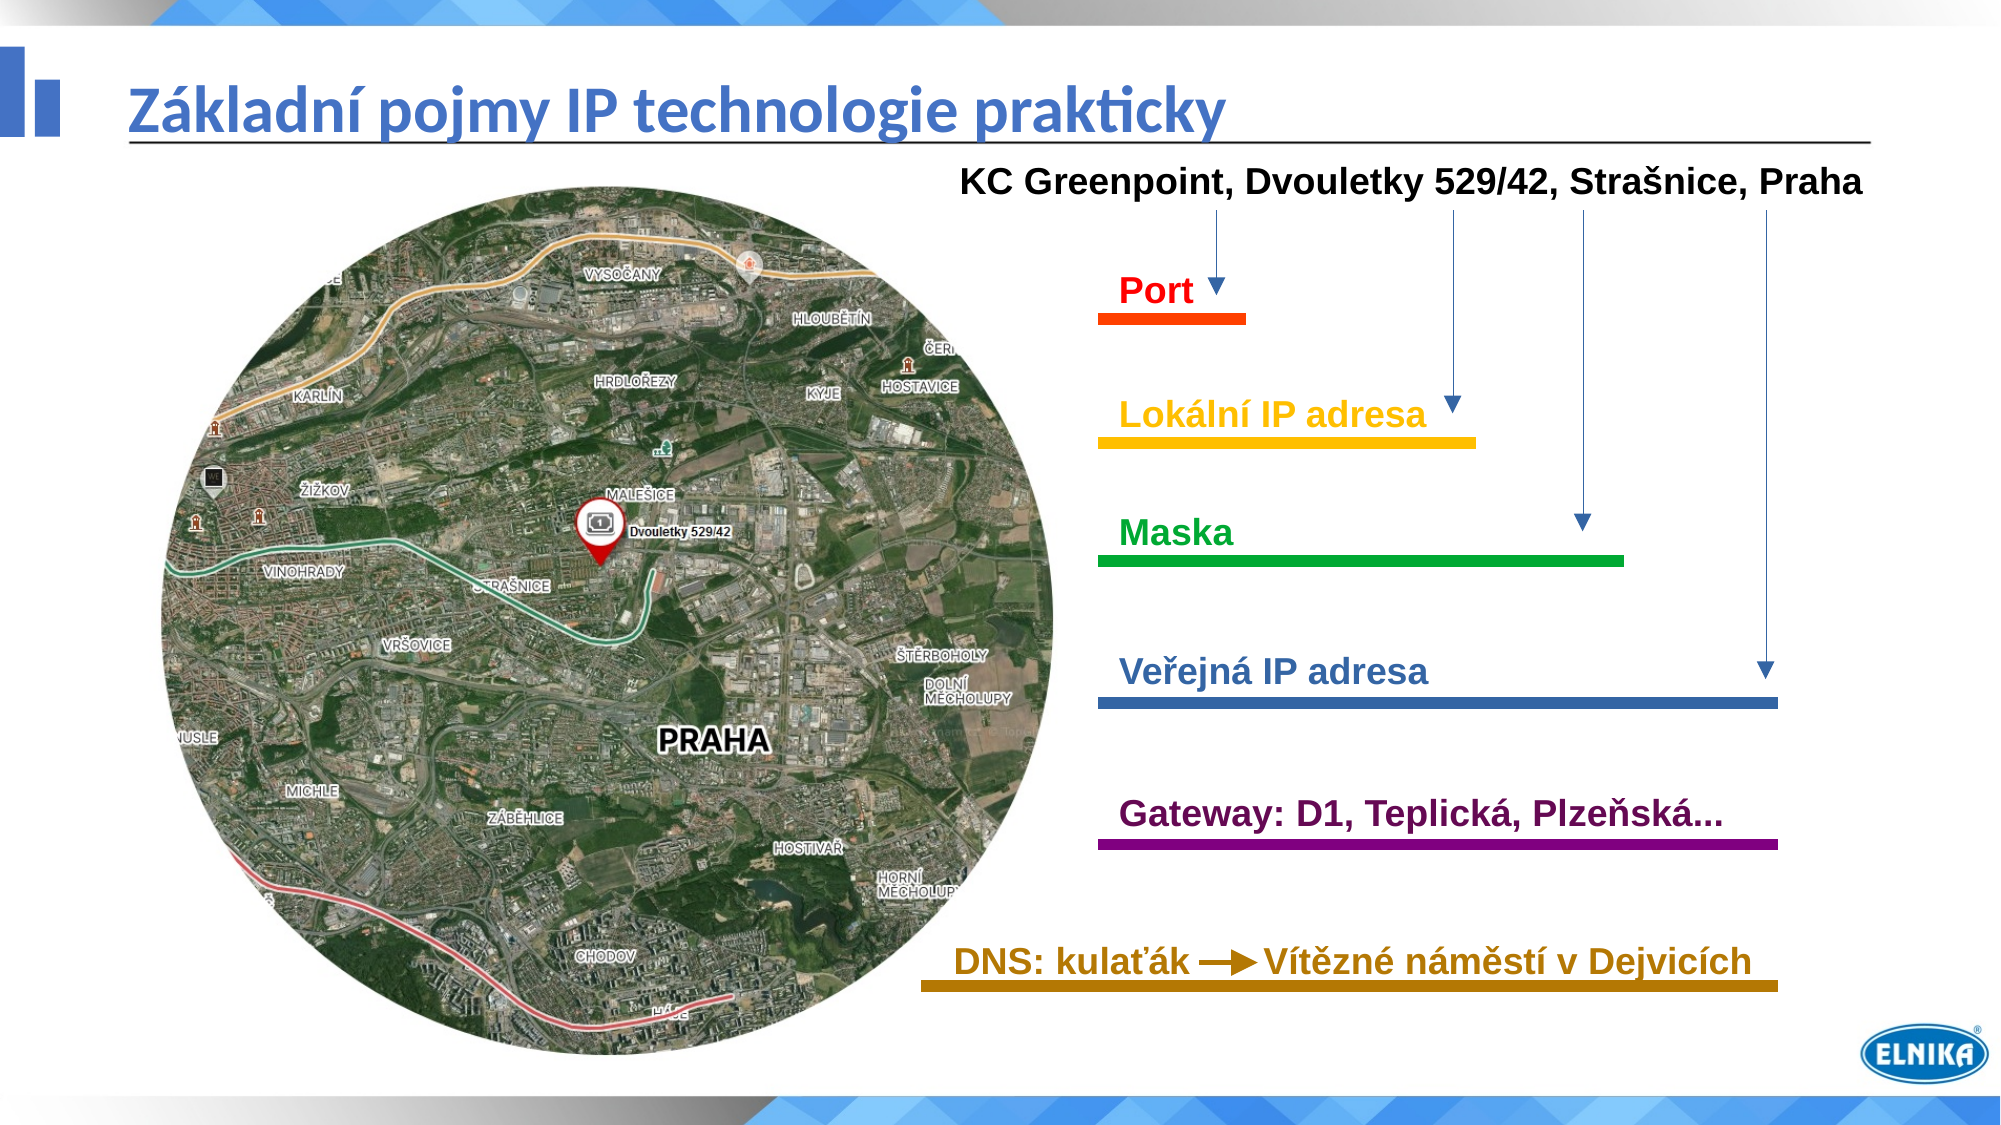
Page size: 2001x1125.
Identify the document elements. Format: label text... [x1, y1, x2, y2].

text_box Lokální IP adresa [1104, 386, 1459, 486]
text_box Gateway: D1, Teplická, Plzeňská... [1104, 785, 1743, 885]
text_box Veřejná IP adresa [1104, 643, 1577, 701]
text_box KC Greenpoint, Dvouletky 529/42, Strašnice, Praha [944, 153, 1920, 253]
text_box DNS: kulaťák Vítězné náměstí v Dejvicích [938, 933, 1837, 1033]
text_box Maska [1104, 504, 1459, 555]
picture [0, 0, 2001, 1125]
text_box Základní pojmy IP technologie prakticky [78, 58, 1270, 154]
text_box Port [1104, 262, 1453, 320]
text_box Port [1454, 262, 1459, 320]
